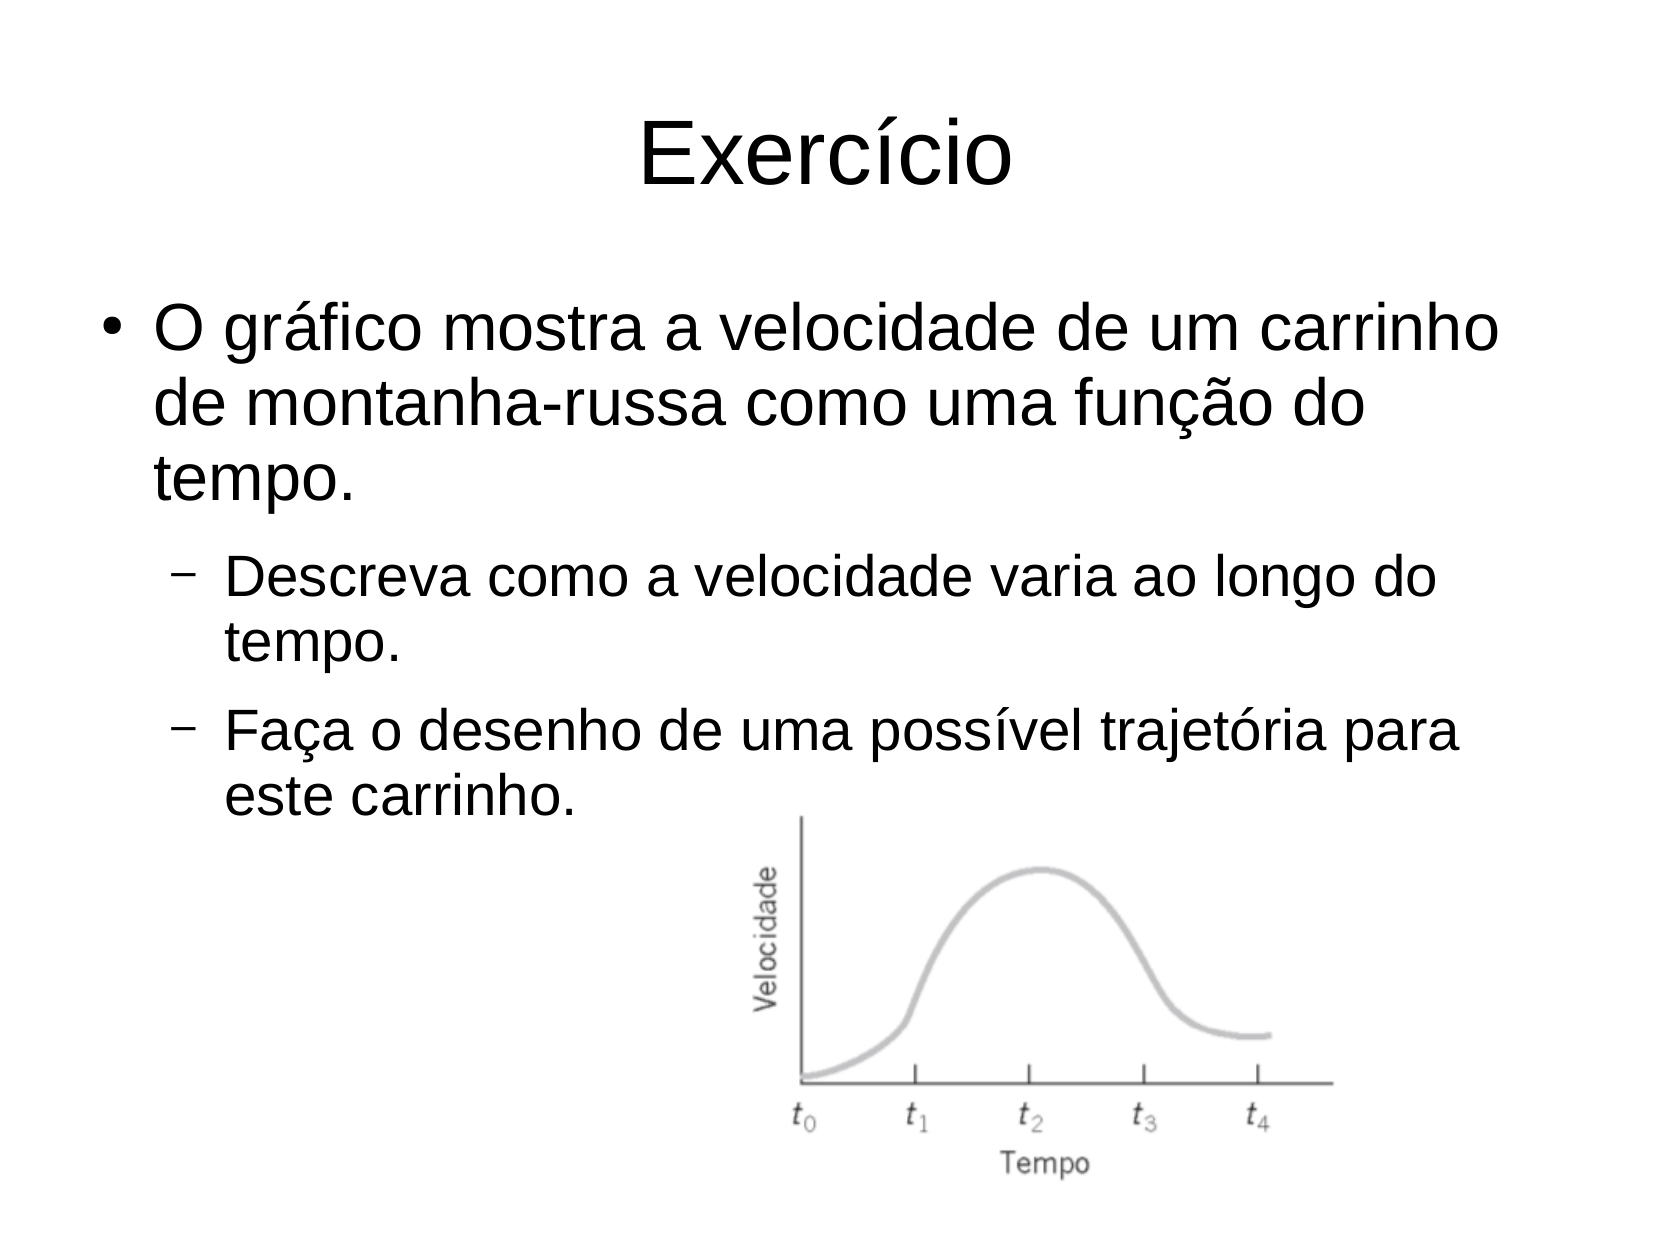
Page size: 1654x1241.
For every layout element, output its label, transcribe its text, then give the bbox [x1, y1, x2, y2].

list O gráfico mostra a velocidade de um carrinho de montanha-russa como uma função do tempo. Descreva como a velocidade varia ao longo do tempo. Faça o desenho de uma possível trajetória para este carrinho. [82, 290, 1571, 1010]
picture [673, 777, 1385, 1193]
title Exercício [82, 49, 1571, 257]
